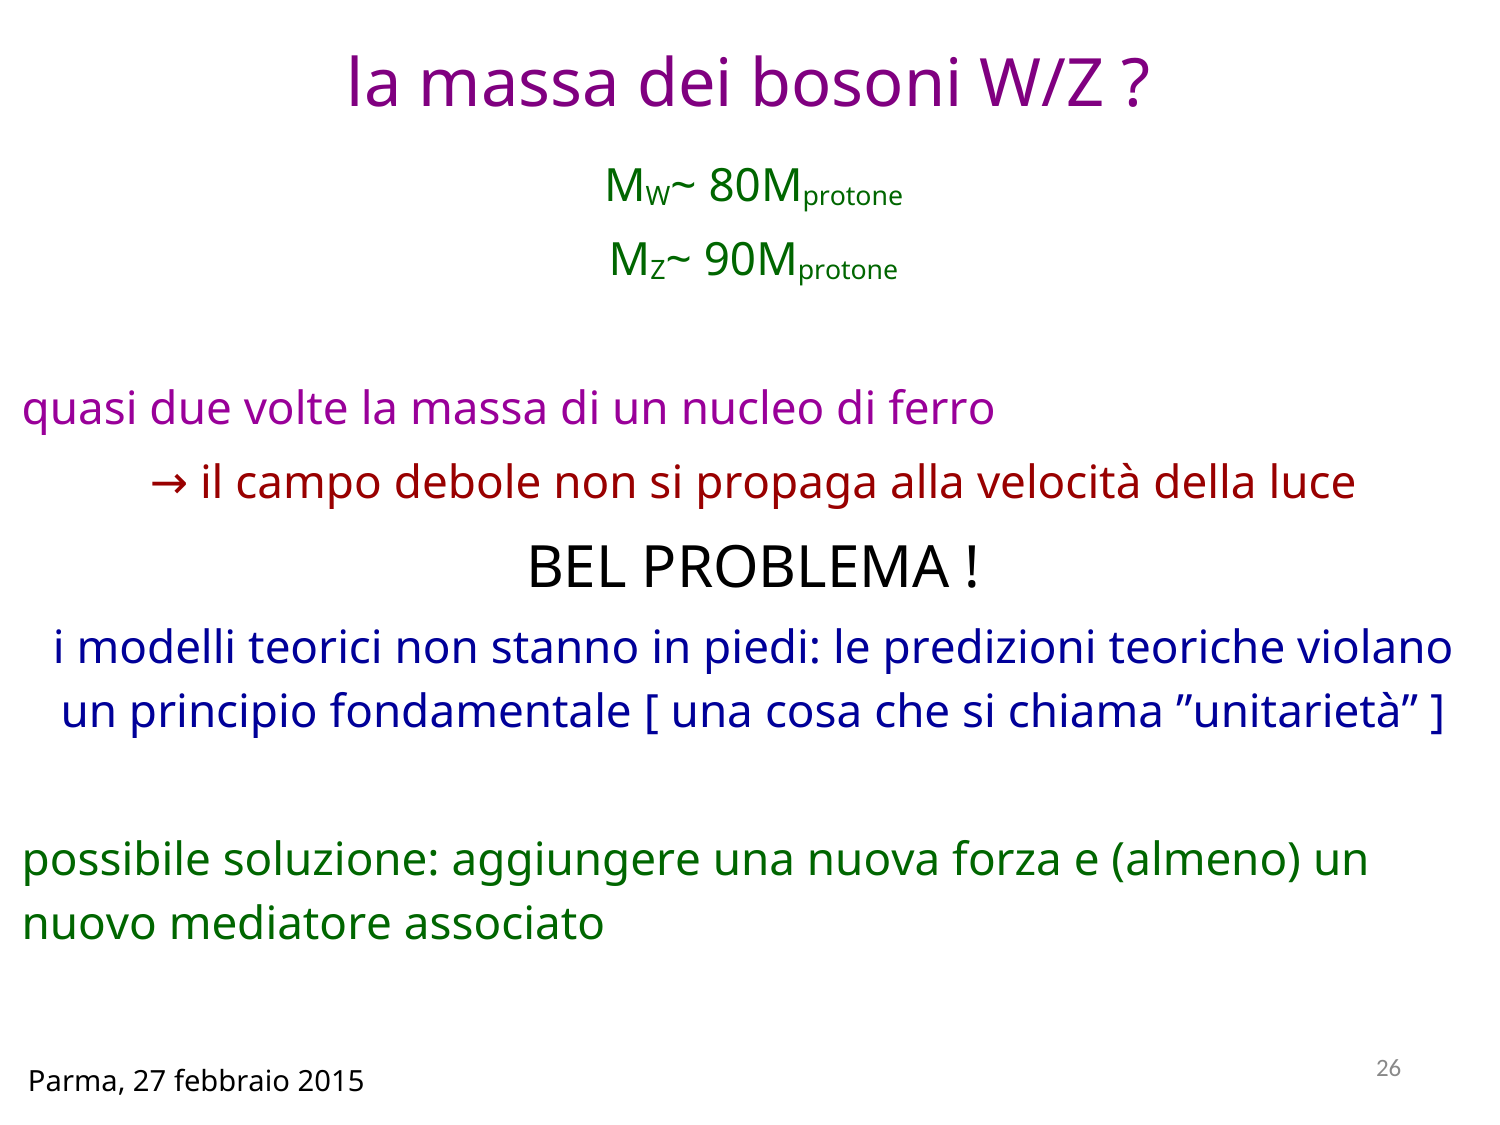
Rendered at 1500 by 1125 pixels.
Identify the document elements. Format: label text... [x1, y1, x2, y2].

text_box la massa dei bosoni W/Z ? [75, 0, 1424, 148]
text_box MW~ 80Mprotone MZ~ 90Mprotone quasi due volte la massa di un nucleo di ferro → il campo debole non si propaga alla velocità della luce BEL PROBLEMA ! i modelli teorici non stanno in piedi: le predizioni teoriche violano un principio fondamentale [ una cosa che si chiama ”unitarietà” ] possibile soluzione: aggiungere una nuova forza e (almeno) un nuovo mediatore associato [6, 139, 1500, 1008]
text_box <number> [1074, 1042, 1417, 1095]
